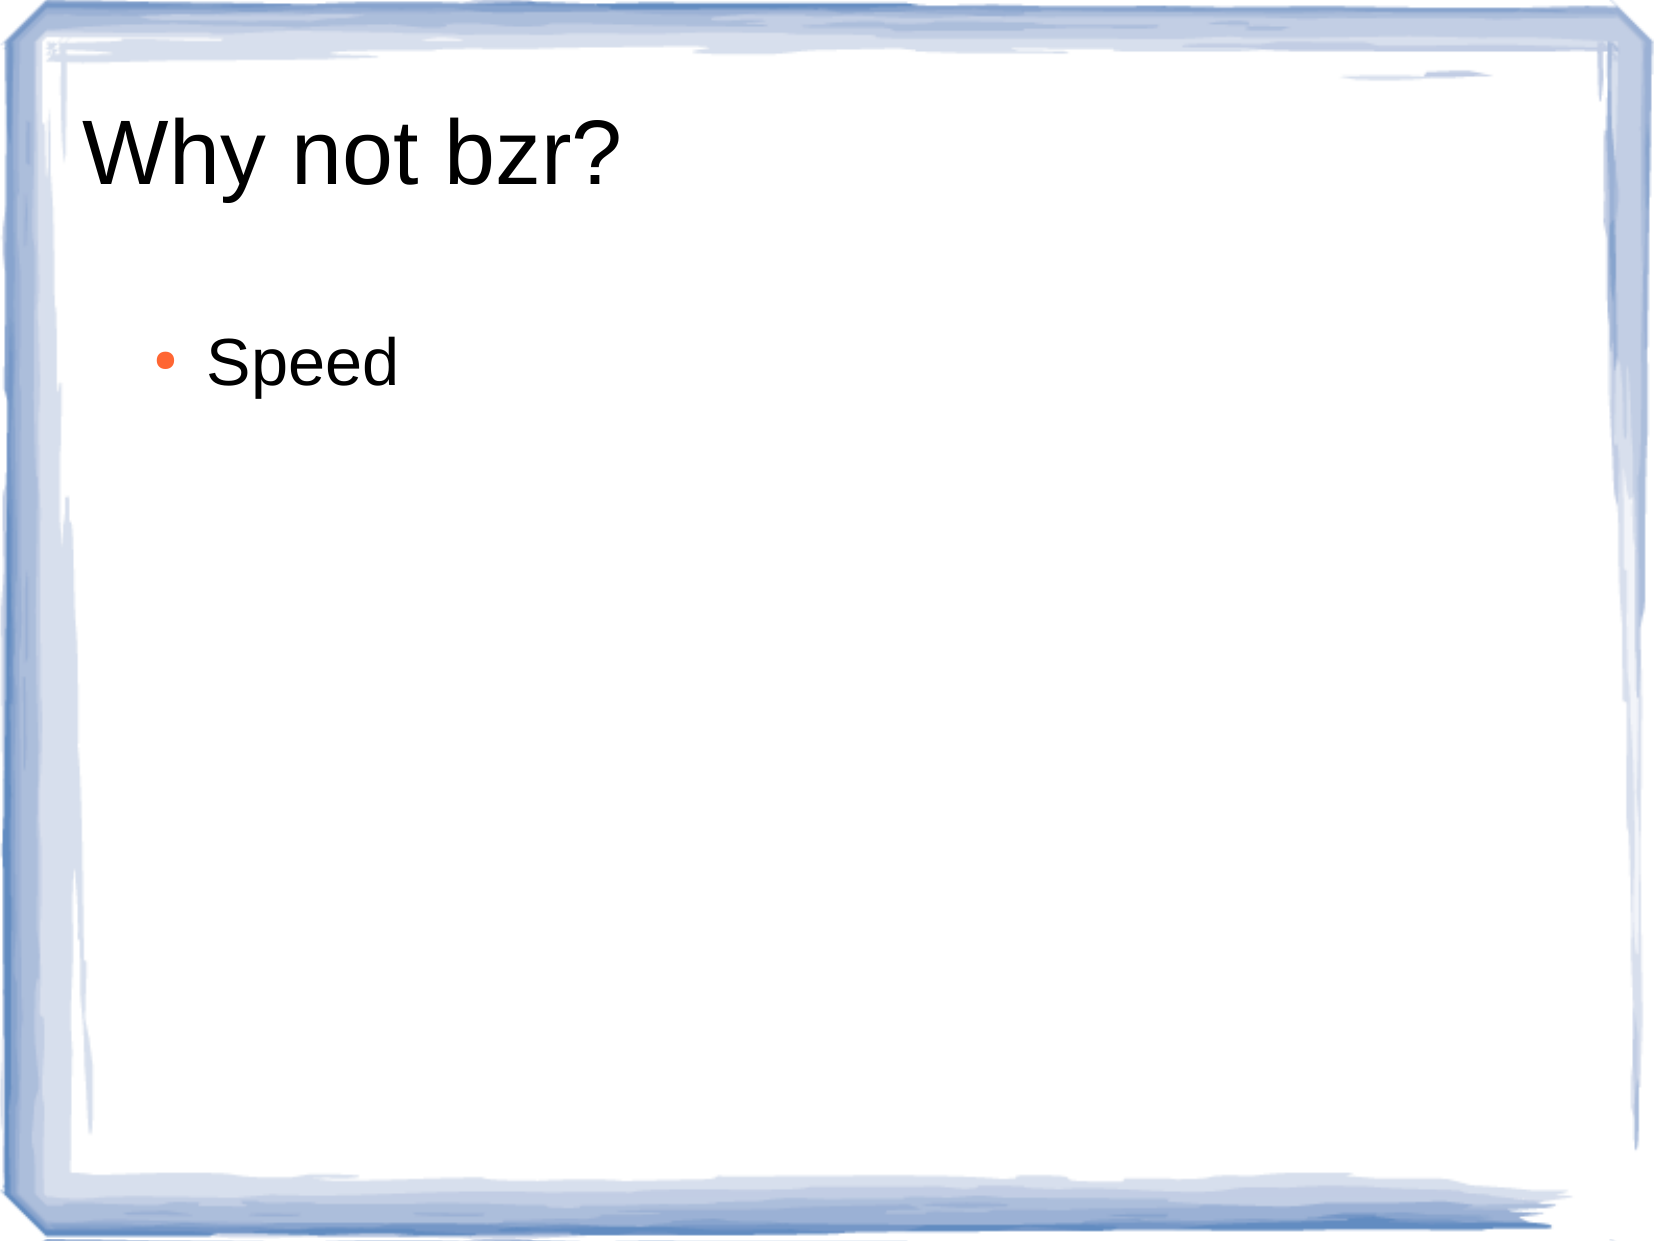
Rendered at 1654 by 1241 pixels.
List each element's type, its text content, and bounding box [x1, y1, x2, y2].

picture [0, 0, 1654, 1241]
list Speed [118, 324, 1571, 1144]
title Why not bzr? [82, 49, 1571, 257]
